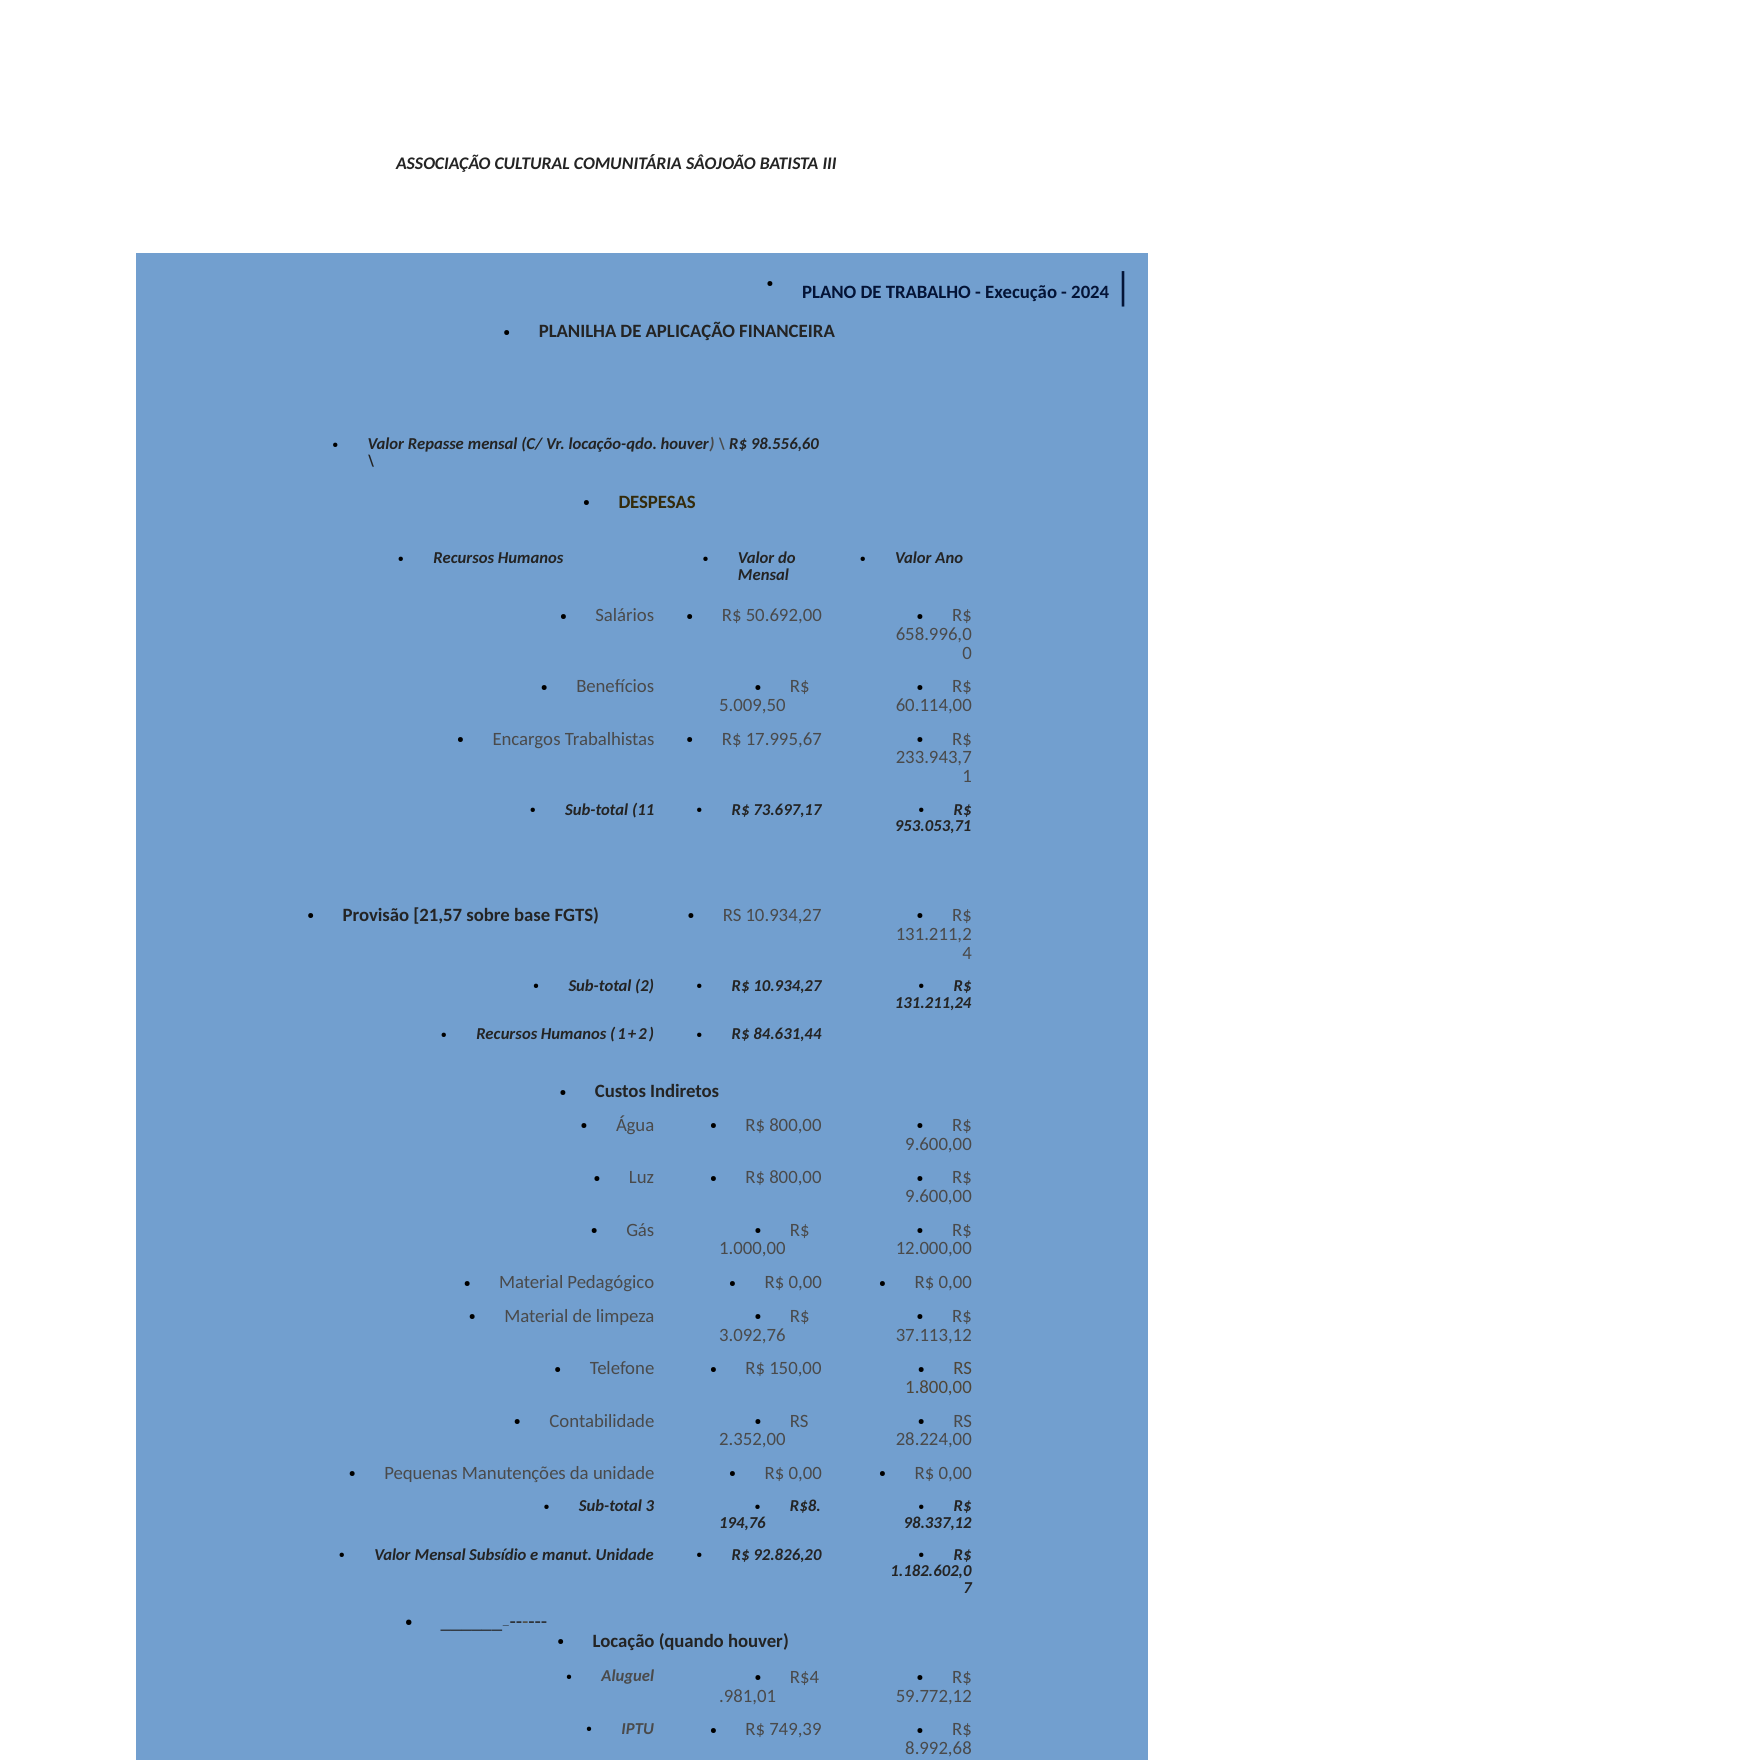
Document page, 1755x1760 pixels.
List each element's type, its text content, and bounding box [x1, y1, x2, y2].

table_cell ______—------ Locação (quando houver) [293, 1605, 836, 1662]
table_cell R$ 37.113,12 [836, 1301, 986, 1353]
table_cell Material de limpeza [293, 1301, 669, 1353]
table_cell [986, 1020, 1148, 1077]
table_cell [136, 373, 836, 430]
table_cell R$ 5.009,50 [669, 672, 836, 724]
table_cell Recursos Humanos (1+2) [293, 1020, 669, 1077]
table_cell [136, 544, 293, 600]
table_cell Pequenas Manutenções da unidade [293, 1458, 669, 1492]
table_cell R$ 60.114,00 [836, 672, 986, 724]
table_cell Água [293, 1110, 669, 1163]
table_cell [136, 600, 293, 672]
table_cell Encargos Trabalhistas [293, 724, 669, 795]
table_cell R$ 749,39 [669, 1714, 836, 1760]
table_cell R$ 3.092,76 [669, 1301, 836, 1353]
table_cell [986, 373, 1148, 487]
table_cell Telefone [293, 1353, 669, 1406]
table_cell R$ 0,00 [836, 1458, 986, 1492]
table_cell Valor Repasse mensal (C/ Vr. locaçõo-qdo. houver) \ R$ 98.556,60 \ [293, 430, 836, 487]
table_cell Aluguel [293, 1662, 669, 1714]
table_cell R$ 953.053,71 [836, 795, 986, 843]
table_cell Luz [293, 1163, 669, 1215]
table_cell Valor Ano [836, 544, 986, 600]
table_cell R$4.981,01 [669, 1662, 836, 1714]
table_cell R$ 150,00 [669, 1353, 836, 1406]
table_cell [986, 487, 1148, 1020]
table_cell [136, 672, 293, 843]
table_cell R$ 8.992,68 [836, 1714, 986, 1760]
table_cell R$8.194,76 [669, 1492, 836, 1540]
table_cell R$ 9.600,00 [836, 1163, 986, 1215]
table_header PLANO DE TRABALHO - Execução - 2024 | [136, 253, 1148, 316]
table_cell [136, 843, 293, 1077]
table_cell [293, 843, 669, 900]
table_cell Benefícios [293, 672, 669, 724]
table_cell [136, 1077, 293, 1605]
table_cell [669, 843, 836, 900]
table_cell R$ 658.996,00 [836, 600, 986, 672]
table_cell Custos Indiretos [293, 1077, 986, 1110]
table_cell RS 28.224,00 [836, 1406, 986, 1458]
table_cell Valor do Mensal [669, 544, 836, 600]
table_cell R$ 131.211,24 [836, 971, 986, 1020]
table_cell R$ 0,00 [669, 1267, 836, 1301]
table_cell R$ 12.000,00 [836, 1215, 986, 1267]
table_cell PLANILHA DE APLICAÇÃO FINANCEIRA [136, 316, 986, 373]
table_cell IPTU [293, 1714, 669, 1760]
table_cell Sub-total (2) [293, 971, 669, 1020]
table_cell R$ 17.995,67 [669, 724, 836, 795]
table_cell R$ 233.943,71 [836, 724, 986, 795]
table_cell [986, 316, 1148, 373]
table_cell R$ 800,00 [669, 1163, 836, 1215]
table_cell DESPESAS [293, 487, 986, 544]
table_cell [986, 1077, 1148, 1605]
table_cell R$ 0,00 [669, 1458, 836, 1492]
table_cell R$ 1.000,00 [669, 1215, 836, 1267]
table_cell [136, 1605, 293, 1760]
table_cell [136, 487, 293, 544]
table_cell R$ 131.211,24 [836, 900, 986, 971]
table_cell RS 1.800,00 [836, 1353, 986, 1406]
table_cell Provisão [21,57 sobre base FGTS) [293, 900, 669, 971]
table_cell Sub-total 3 [293, 1492, 669, 1540]
table_cell [836, 843, 986, 900]
table_cell Recursos Humanos [293, 544, 669, 600]
table_cell R$ 1.182.602,07 [836, 1540, 986, 1605]
table_cell R$ 98.337,12 [836, 1492, 986, 1540]
table_cell [836, 373, 986, 430]
table_cell R$ 800,00 [669, 1110, 836, 1163]
table_cell [836, 1020, 986, 1077]
table_cell R$ 10.934,27 [669, 971, 836, 1020]
text_box ASSOCIAÇÃO CULTURAL COMUNITÁRIA SÂOJOÃO BATISTA III [396, 152, 871, 178]
table_cell RS 10.934,27 [669, 900, 836, 971]
table_cell Contabilidade [293, 1406, 669, 1458]
table_cell Material Pedagógico [293, 1267, 669, 1301]
table_cell RS 2.352,00 [669, 1406, 836, 1458]
table_cell [136, 430, 293, 487]
table_cell R$ 59.772,12 [836, 1662, 986, 1714]
table_cell R$ 9.600,00 [836, 1110, 986, 1163]
table_cell [836, 1605, 986, 1662]
table_cell Salários [293, 600, 669, 672]
table_cell [836, 430, 986, 487]
table_cell R$ 0,00 [836, 1267, 986, 1301]
table_cell R$ 73.697,17 [669, 795, 836, 843]
table_cell R$ 84.631,44 [669, 1020, 836, 1077]
table_cell Valor Mensal Subsídio e manut. Unidade [293, 1540, 669, 1605]
table_cell Gás [293, 1215, 669, 1267]
table_cell Sub-total (11 [293, 795, 669, 843]
table_cell [986, 1605, 1148, 1760]
table_cell R$ 50.692,00 [669, 600, 836, 672]
table_cell R$ 92.826,20 [669, 1540, 836, 1605]
